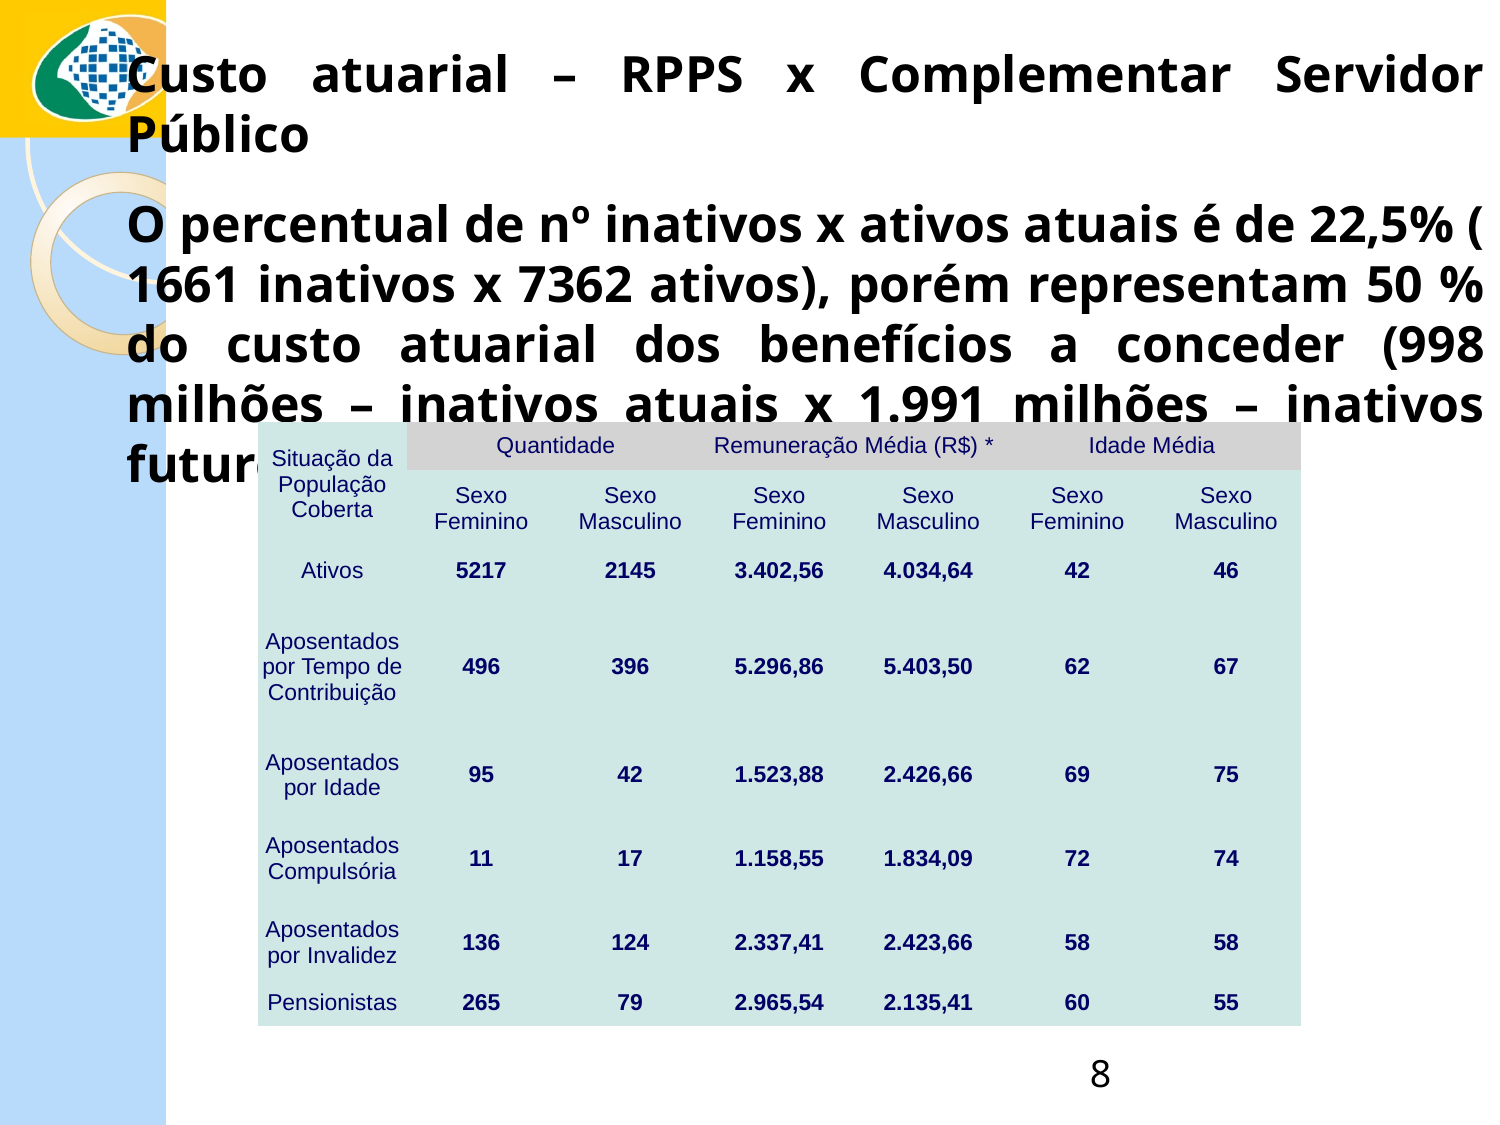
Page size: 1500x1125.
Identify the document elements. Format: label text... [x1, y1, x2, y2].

table_header Situação da População Coberta [258, 422, 407, 547]
table_cell 4.034,64 [854, 547, 1003, 595]
table_cell 95 [407, 739, 556, 811]
table_cell 2.423,66 [854, 906, 1003, 978]
table_cell 2145 [556, 547, 705, 595]
table_cell 1.158,55 [705, 811, 854, 906]
table_cell 67 [1152, 595, 1301, 739]
list Custo atuarial – RPPS x Complementar Servidor Público O percentual de nº inativos x ativos atuais é de 22,5% ( 1661 inativos x 7362 ativos), porém representam 50 % do custo atuarial dos benefícios a conceder (998 milhões – inativos atuais x 1.991 milhões – inativos futuros) [112, 35, 1500, 1070]
table_cell 3.402,56 [705, 547, 854, 595]
table_cell 496 [407, 595, 556, 739]
table_cell 136 [407, 906, 556, 978]
table_cell 55 [1152, 978, 1301, 1026]
table_cell 2.426,66 [854, 739, 1003, 811]
table_cell 1.834,09 [854, 811, 1003, 906]
table_cell Aposentados por Idade [258, 739, 407, 811]
table_header Idade Média [1003, 422, 1301, 470]
table_cell 2.337,41 [705, 906, 854, 978]
table_cell Aposentados por Invalidez [258, 906, 407, 978]
table_cell Sexo Masculino [854, 470, 1003, 547]
table_cell 1.523,88 [705, 739, 854, 811]
picture [24, 12, 112, 125]
table_cell 42 [556, 739, 705, 811]
table_cell 79 [556, 978, 705, 1026]
table_cell 62 [1003, 595, 1152, 739]
table_cell 69 [1003, 739, 1152, 811]
table_cell 5217 [407, 547, 556, 595]
table_cell Sexo Feminino [407, 470, 556, 547]
table_cell Sexo Masculino [1152, 470, 1301, 547]
table_cell 396 [556, 595, 705, 739]
table_cell 5.403,50 [854, 595, 1003, 739]
table_cell 72 [1003, 811, 1152, 906]
table_cell 124 [556, 906, 705, 978]
table_cell Sexo Masculino [556, 470, 705, 547]
table_cell 58 [1003, 906, 1152, 978]
table_cell 2.965,54 [705, 978, 854, 1026]
title [76, 0, 1500, 102]
table_cell 11 [407, 811, 556, 906]
table_cell 46 [1152, 547, 1301, 595]
table_cell 5.296,86 [705, 595, 854, 739]
table_header Quantidade [407, 422, 705, 470]
table_cell Aposentados Compulsória [258, 811, 407, 906]
table_cell 75 [1152, 739, 1301, 811]
table_cell 17 [556, 811, 705, 906]
slide_number <número> [1074, 1042, 1425, 1103]
table_header Remuneração Média (R$) * [705, 422, 1003, 470]
table_cell Ativos [258, 547, 407, 595]
table_cell Pensionistas [258, 978, 407, 1026]
table_cell 2.135,41 [854, 978, 1003, 1026]
table_cell 265 [407, 978, 556, 1026]
table_cell 60 [1003, 978, 1152, 1026]
table_cell 74 [1152, 811, 1301, 906]
table_cell 58 [1152, 906, 1301, 978]
table_cell 42 [1003, 547, 1152, 595]
table_cell Sexo Feminino [1003, 470, 1152, 547]
table_cell Sexo Feminino [705, 470, 854, 547]
table_cell Aposentados por Tempo de Contribuição [258, 595, 407, 739]
